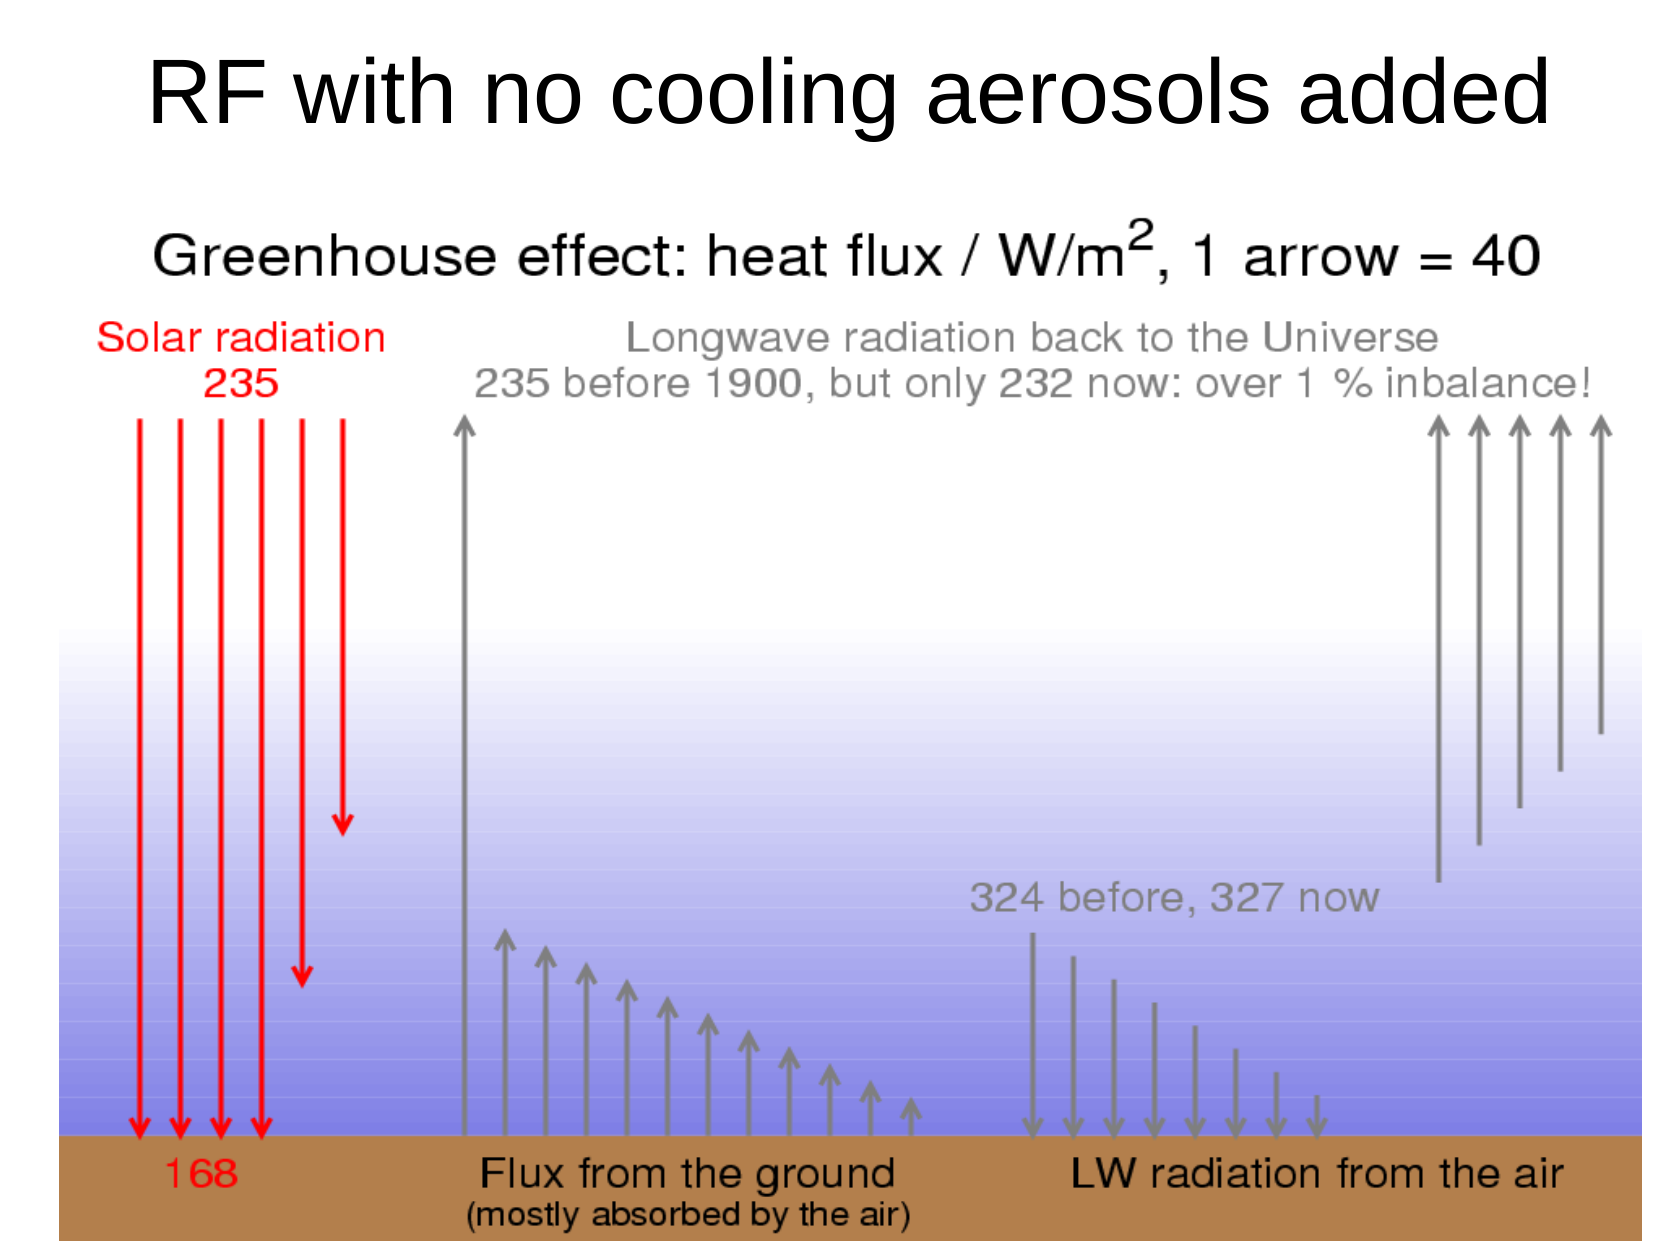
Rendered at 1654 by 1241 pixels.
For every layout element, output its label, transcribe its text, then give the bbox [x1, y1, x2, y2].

title RF with no cooling aerosols added [106, 0, 1595, 188]
picture [59, 188, 1642, 1241]
